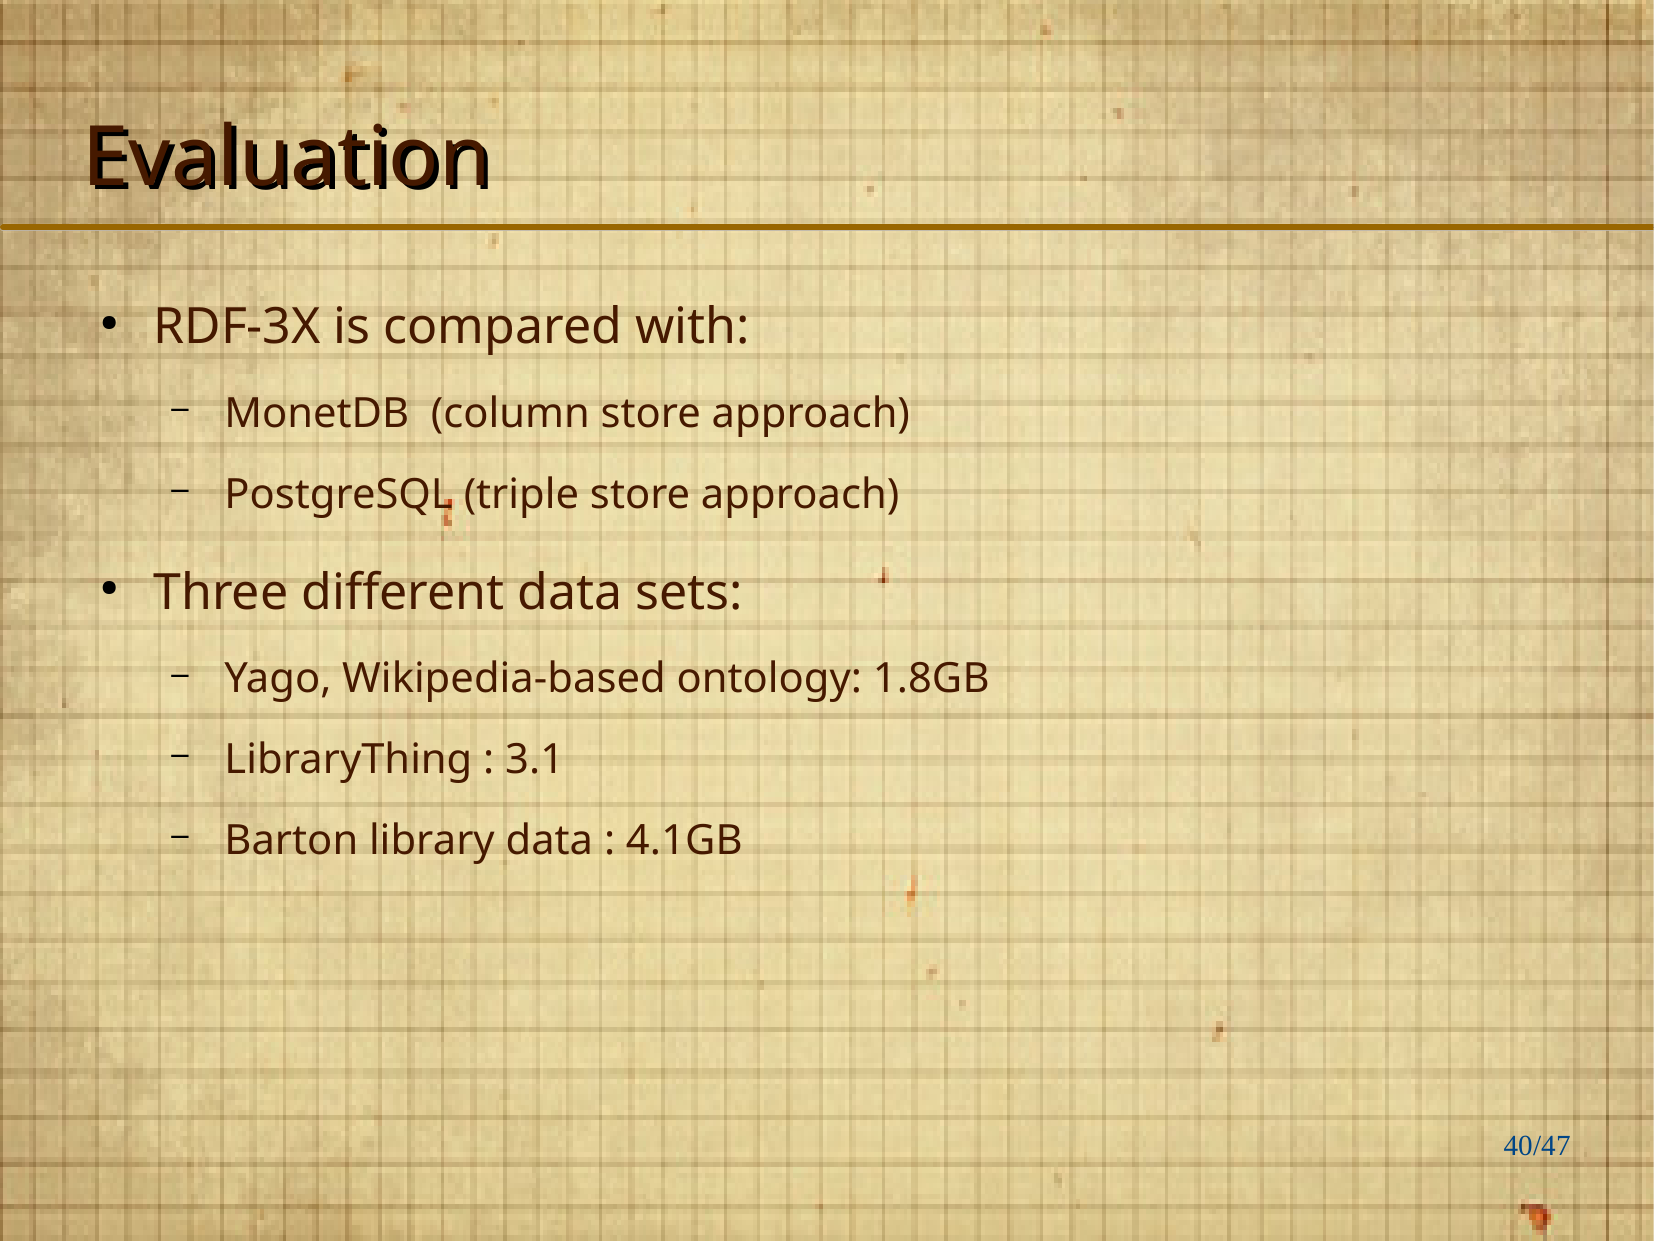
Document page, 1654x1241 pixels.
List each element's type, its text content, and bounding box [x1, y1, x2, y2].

title Evaluation [82, 228, 1571, 257]
list RDF-3X is compared with: MonetDB (column store approach) PostgreSQL (triple store approach) Three different data sets: Yago, Wikipedia-based ontology: 1.8GB LibraryThing : 3.1 Barton library data : 4.1GB [82, 290, 1571, 1010]
picture [0, 0, 1654, 1241]
title Evaluation [82, 49, 1571, 227]
